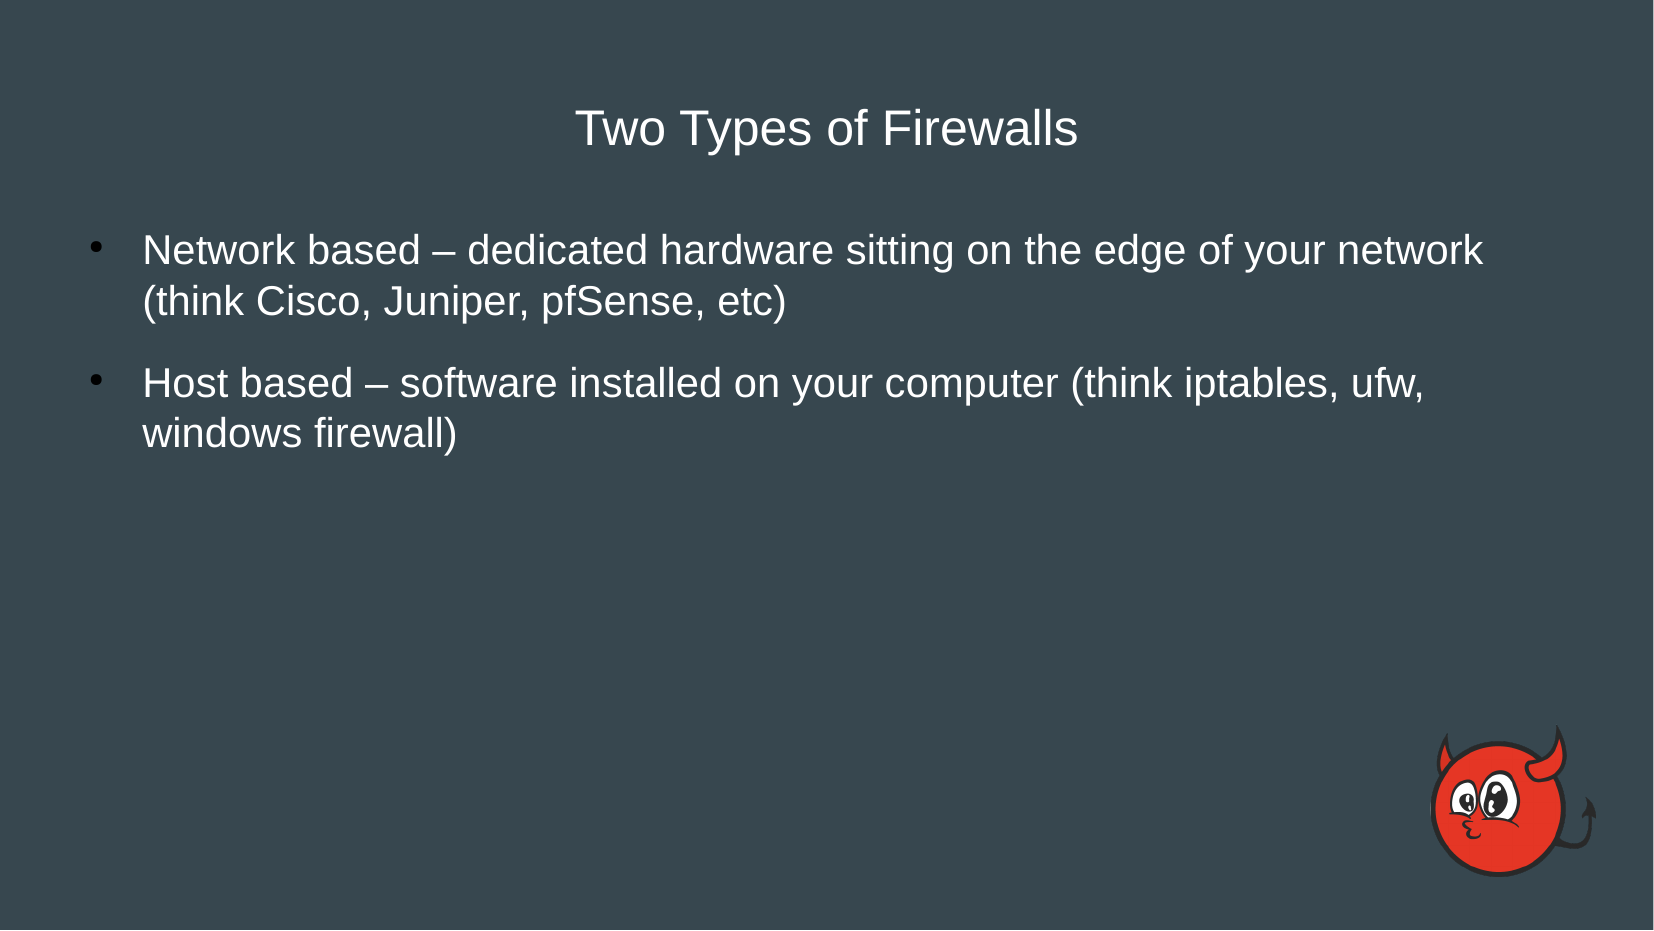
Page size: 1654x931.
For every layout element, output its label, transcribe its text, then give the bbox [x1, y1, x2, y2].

title Two Types of Firewalls [56, 80, 1598, 184]
list Network based – dedicated hardware sitting on the edge of your network (think Cisco, Juniper, pfSense, etc) Host based – software installed on your computer (think iptables, ufw, windows firewall) [56, 208, 1598, 827]
picture [1427, 827, 1598, 888]
